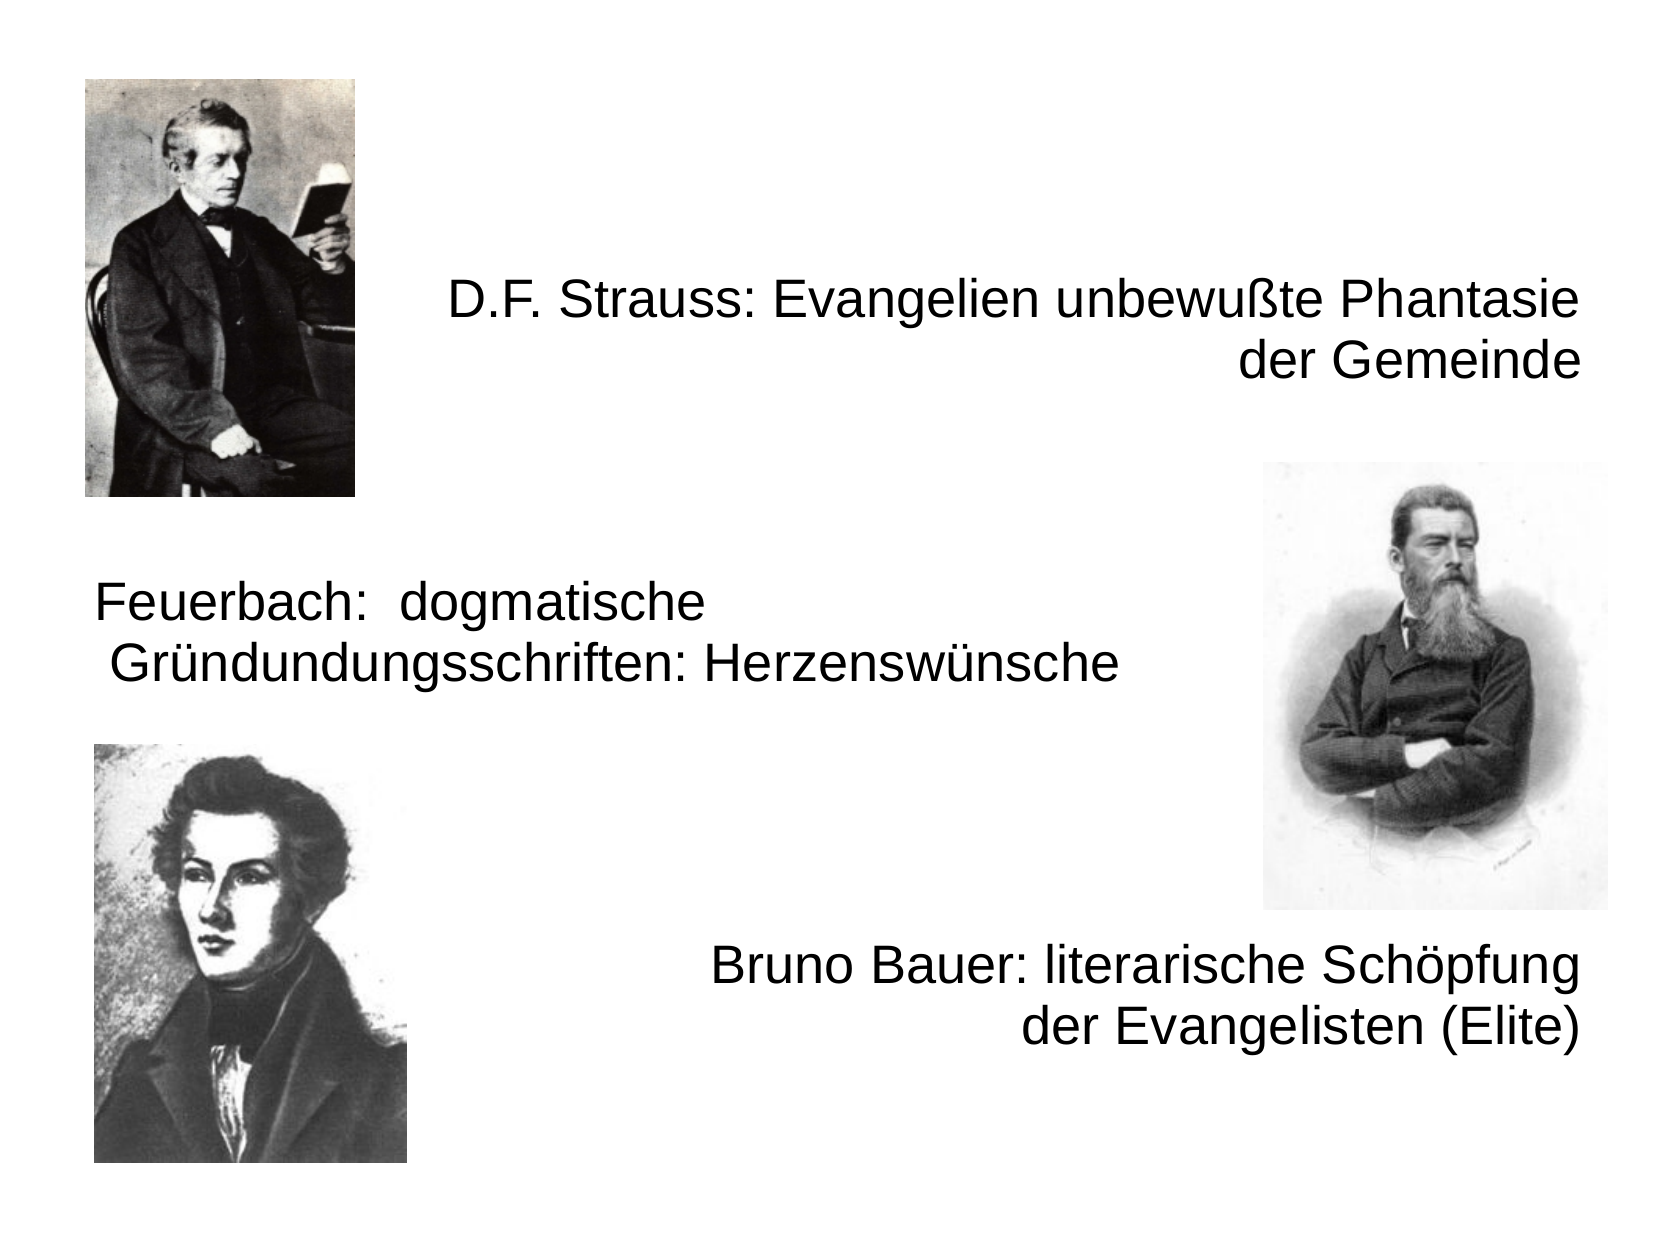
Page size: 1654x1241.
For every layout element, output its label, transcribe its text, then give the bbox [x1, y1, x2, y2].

picture [94, 744, 407, 1163]
subtitle D.F. Strauss: Evangelien unbewußte Phantasie der Gemeinde Feuerbach: dogmatische Gründundungsschriften: Herzenswünsche Bruno Bauer: literarische Schöpfung der Evangelisten (Elite) [94, 212, 1583, 1173]
picture [85, 79, 355, 497]
picture [1263, 462, 1608, 910]
